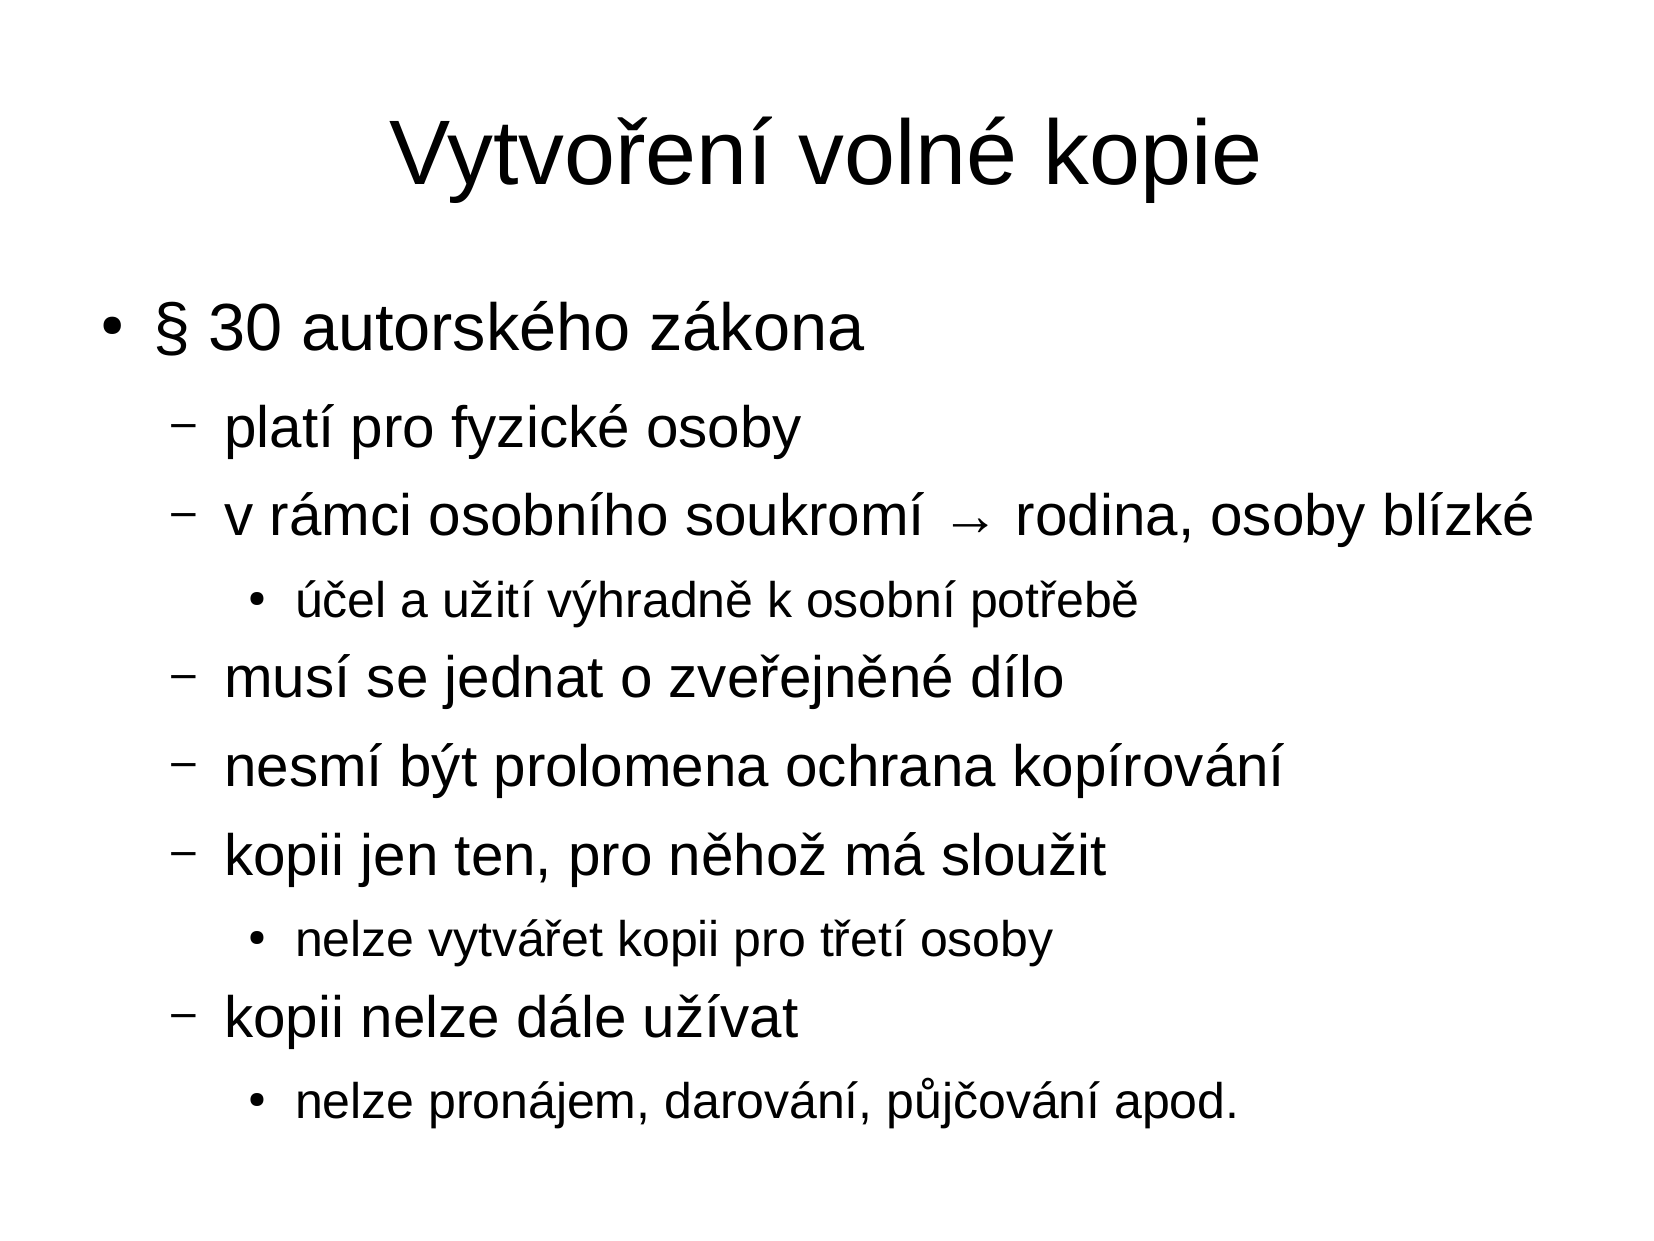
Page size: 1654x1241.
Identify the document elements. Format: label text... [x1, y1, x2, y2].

title Vytvoření volné kopie [82, 49, 1571, 257]
list § 30 autorského zákona platí pro fyzické osoby v rámci osobního soukromí → rodina, osoby blízké účel a užití výhradně k osobní potřebě musí se jednat o zveřejněné dílo nesmí být prolomena ochrana kopírování kopii jen ten, pro něhož má sloužit nelze vytvářet kopii pro třetí osoby kopii nelze dále užívat nelze pronájem, darování, půjčování apod. [82, 290, 1538, 1193]
